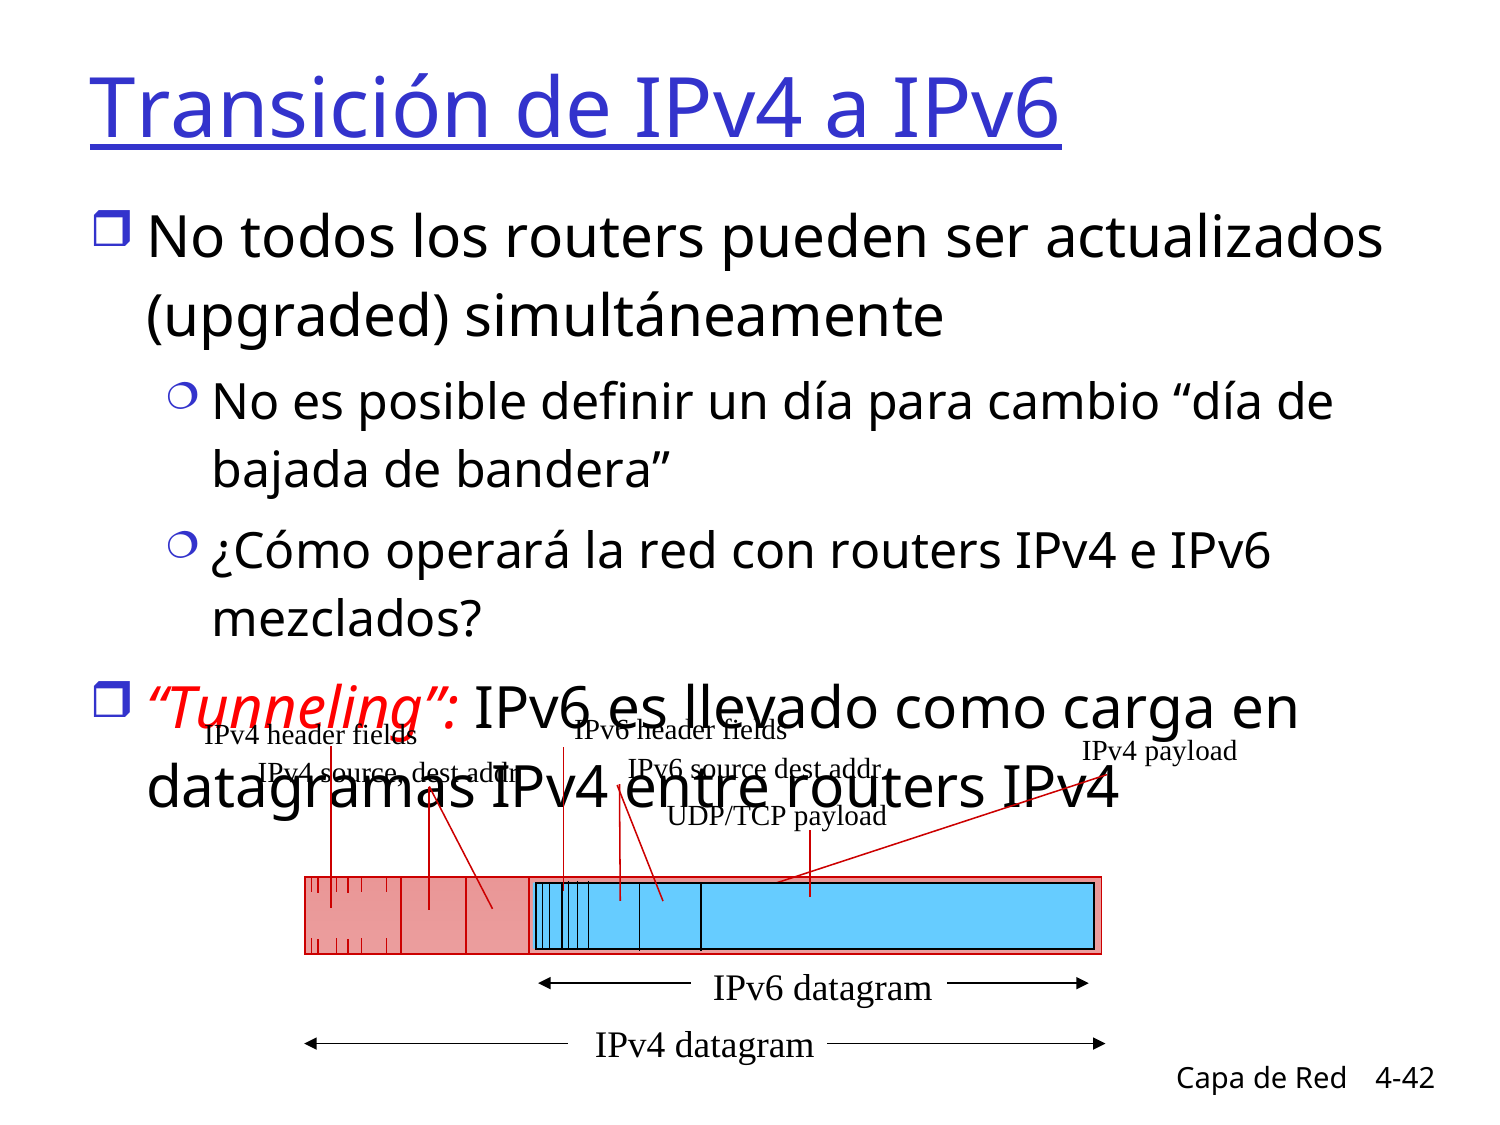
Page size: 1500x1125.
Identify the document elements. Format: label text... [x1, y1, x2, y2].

text_box [305, 877, 400, 954]
title Transición de IPv4 a IPv6 [75, 15, 1463, 187]
text_box [530, 877, 1102, 954]
text_box UDP/TCP payload [641, 788, 903, 839]
text_box IPv4 datagram [566, 1012, 830, 1074]
text_box [402, 877, 465, 954]
text_box IPv6 datagram [685, 955, 949, 1016]
text_box IPv4 source, dest addr [332, 745, 541, 796]
text_box IPv4 payload [1056, 723, 1260, 774]
list No todos los routers pueden ser actualizados (upgraded) simultáneamente No es posible definir un día para cambio “día de bajada de bandera” ¿Cómo operará la red con routers IPv4 e IPv6 mezclados? “Tunneling”: IPv6 es llevado como carga en datagramas IPv4 entre routers IPv4 [75, 187, 1463, 1044]
text_box IPv4 source, dest addr [232, 758, 330, 796]
text_box IPv6 header fields [549, 707, 803, 754]
text_box IPv6 source dest addr [602, 746, 897, 792]
text_box [467, 877, 528, 954]
text_box IPv4 header fields [179, 707, 441, 758]
